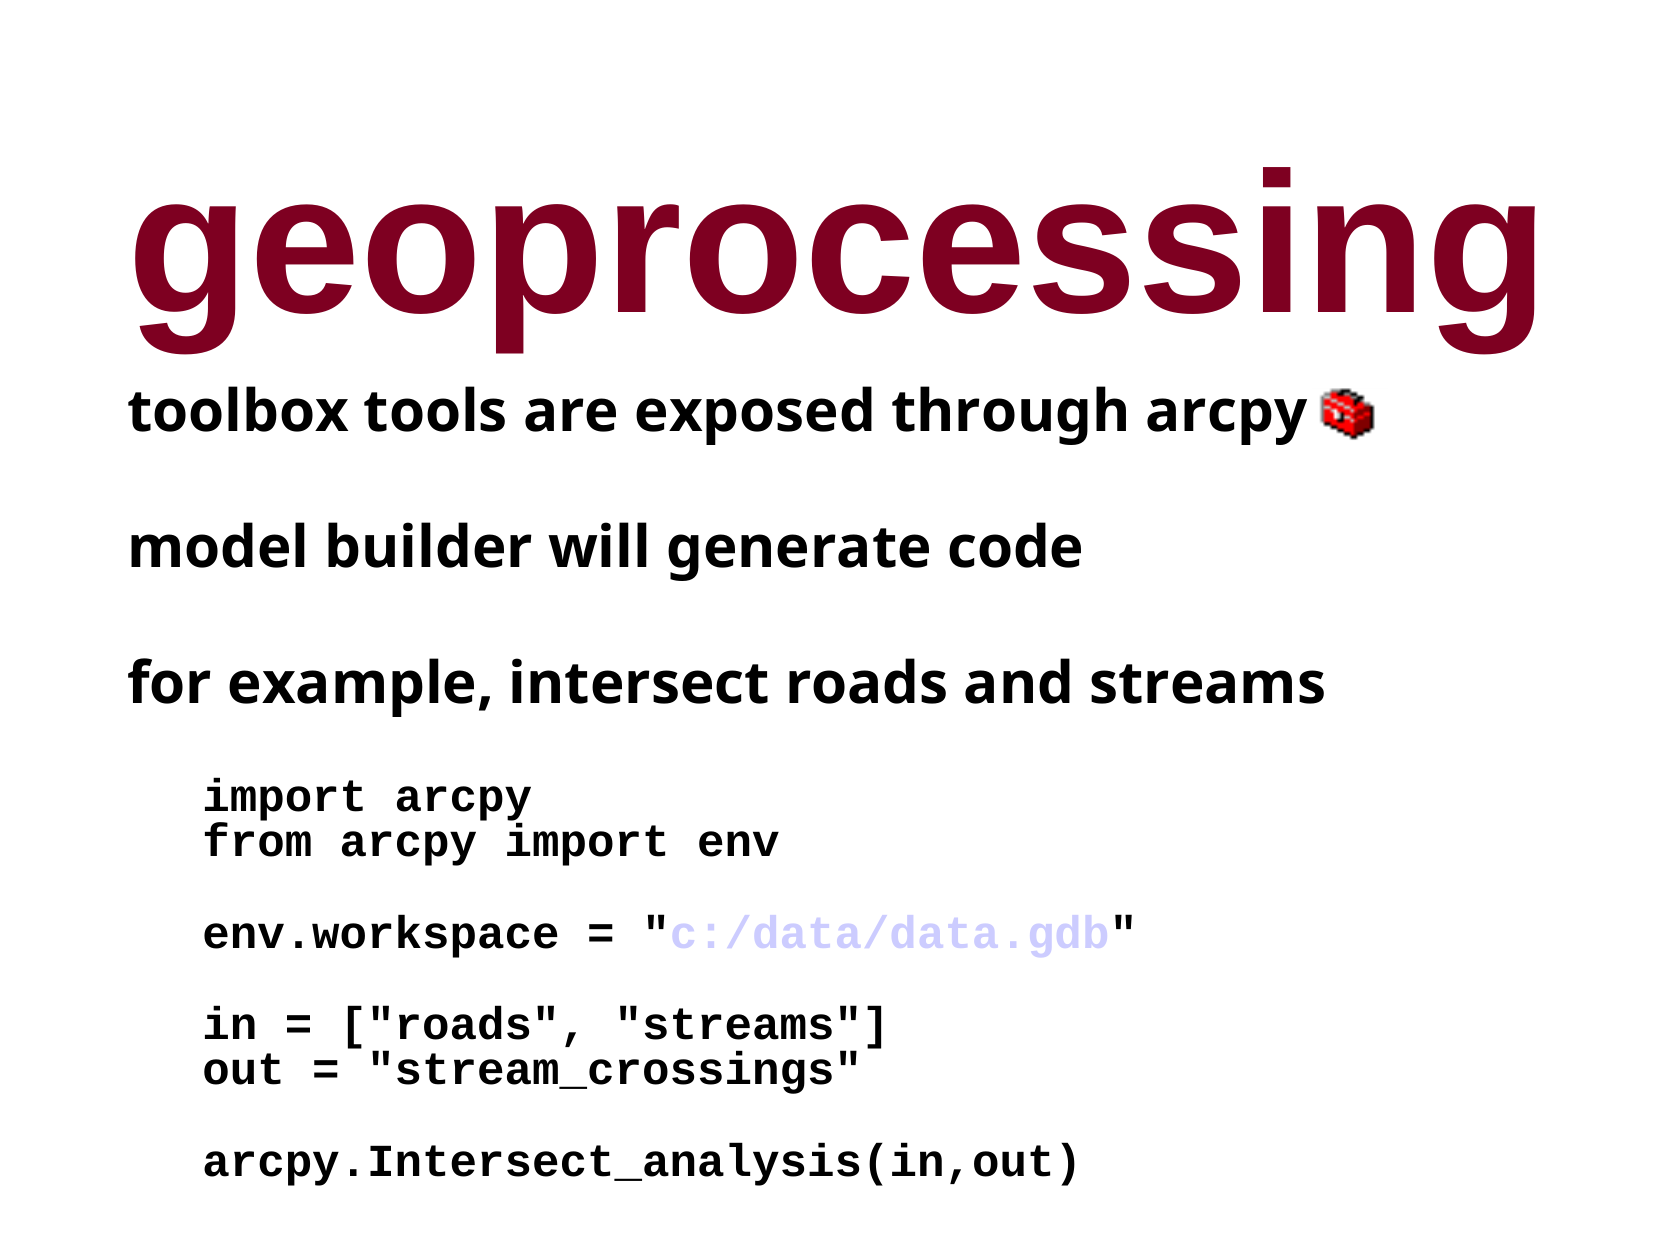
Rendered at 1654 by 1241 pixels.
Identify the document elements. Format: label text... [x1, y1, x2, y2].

text_box geoprocessing [523, 223, 567, 295]
text_box geoprocessing [1463, 223, 1507, 293]
text_box toolbox tools are exposed through arcpy model builder will generate code for example, intersect roads and streams import arcpy from arcpy import env env.workspace = "c:/data/data.gdb" in = ["roads", "streams"] out = "stream_crossings" arcpy.Intersect_analysis(in,out) [112, 368, 1575, 1203]
text_box geoprocessing [112, 112, 1575, 338]
text_box geoprocessing [164, 223, 208, 293]
